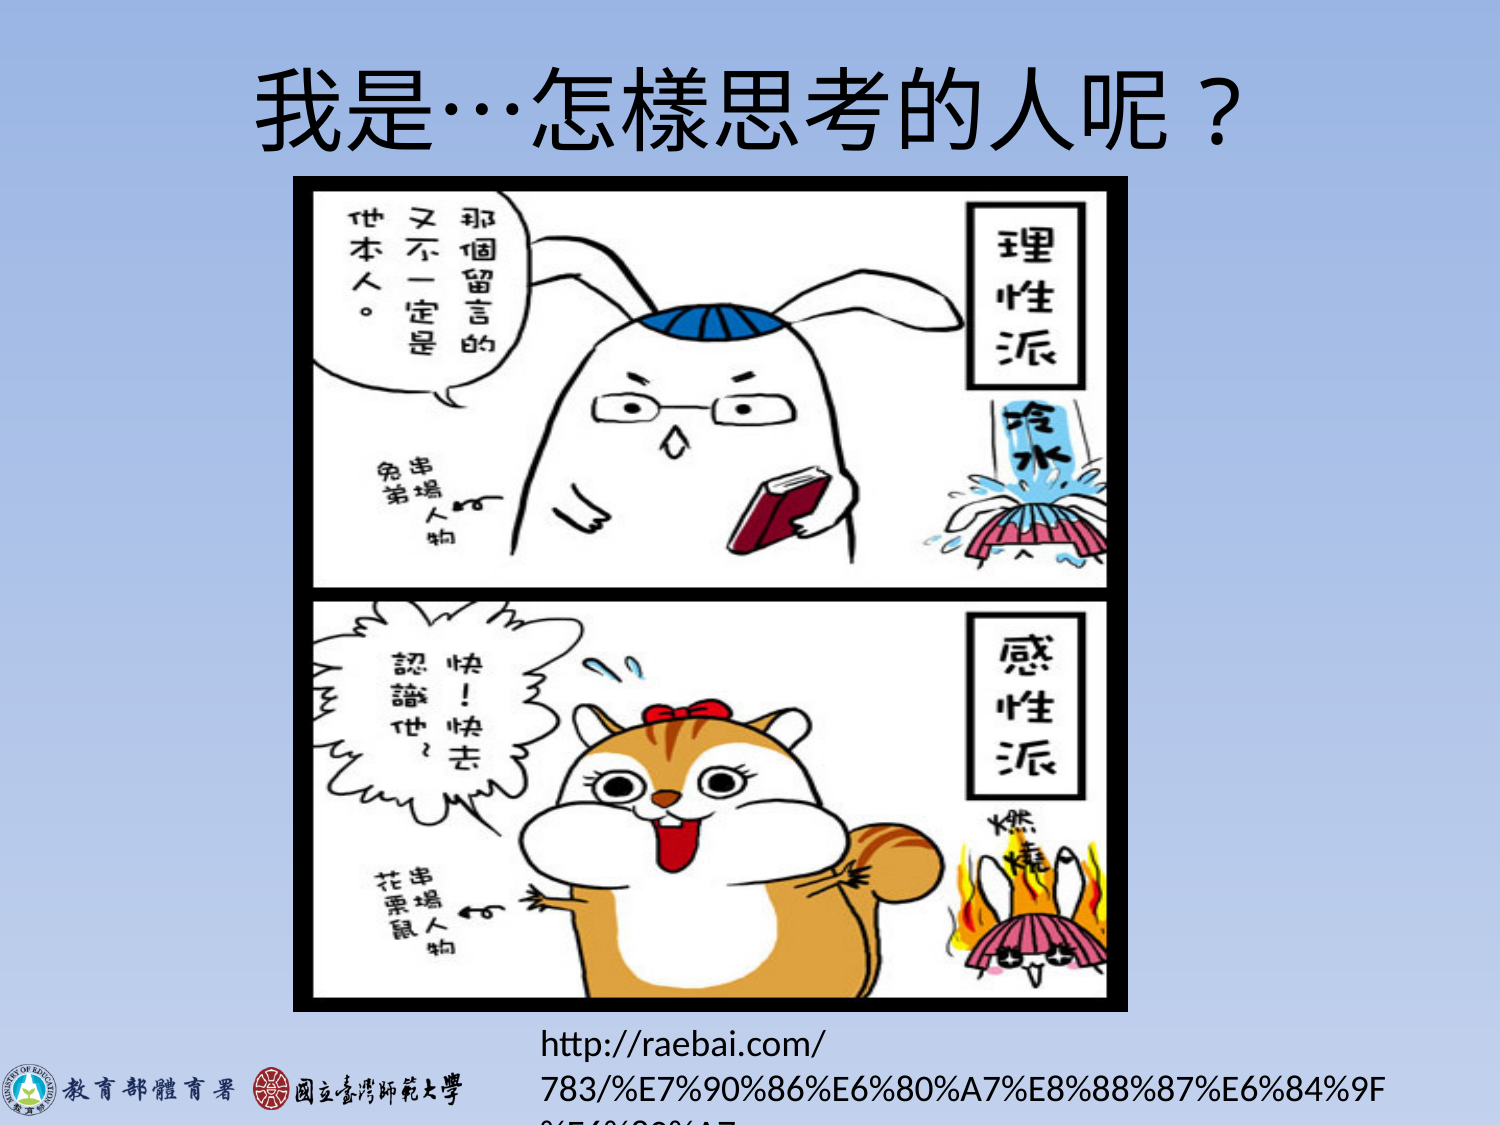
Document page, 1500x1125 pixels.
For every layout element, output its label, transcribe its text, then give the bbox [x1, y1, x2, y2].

picture [293, 177, 1128, 1012]
title 我是…怎樣思考的人呢? [75, 45, 1426, 150]
text_box http://raebai.com/783/%E7%90%86%E6%80%A7%E8%88%87%E6%84%9F%E6%80%A7 [525, 1011, 1500, 1125]
